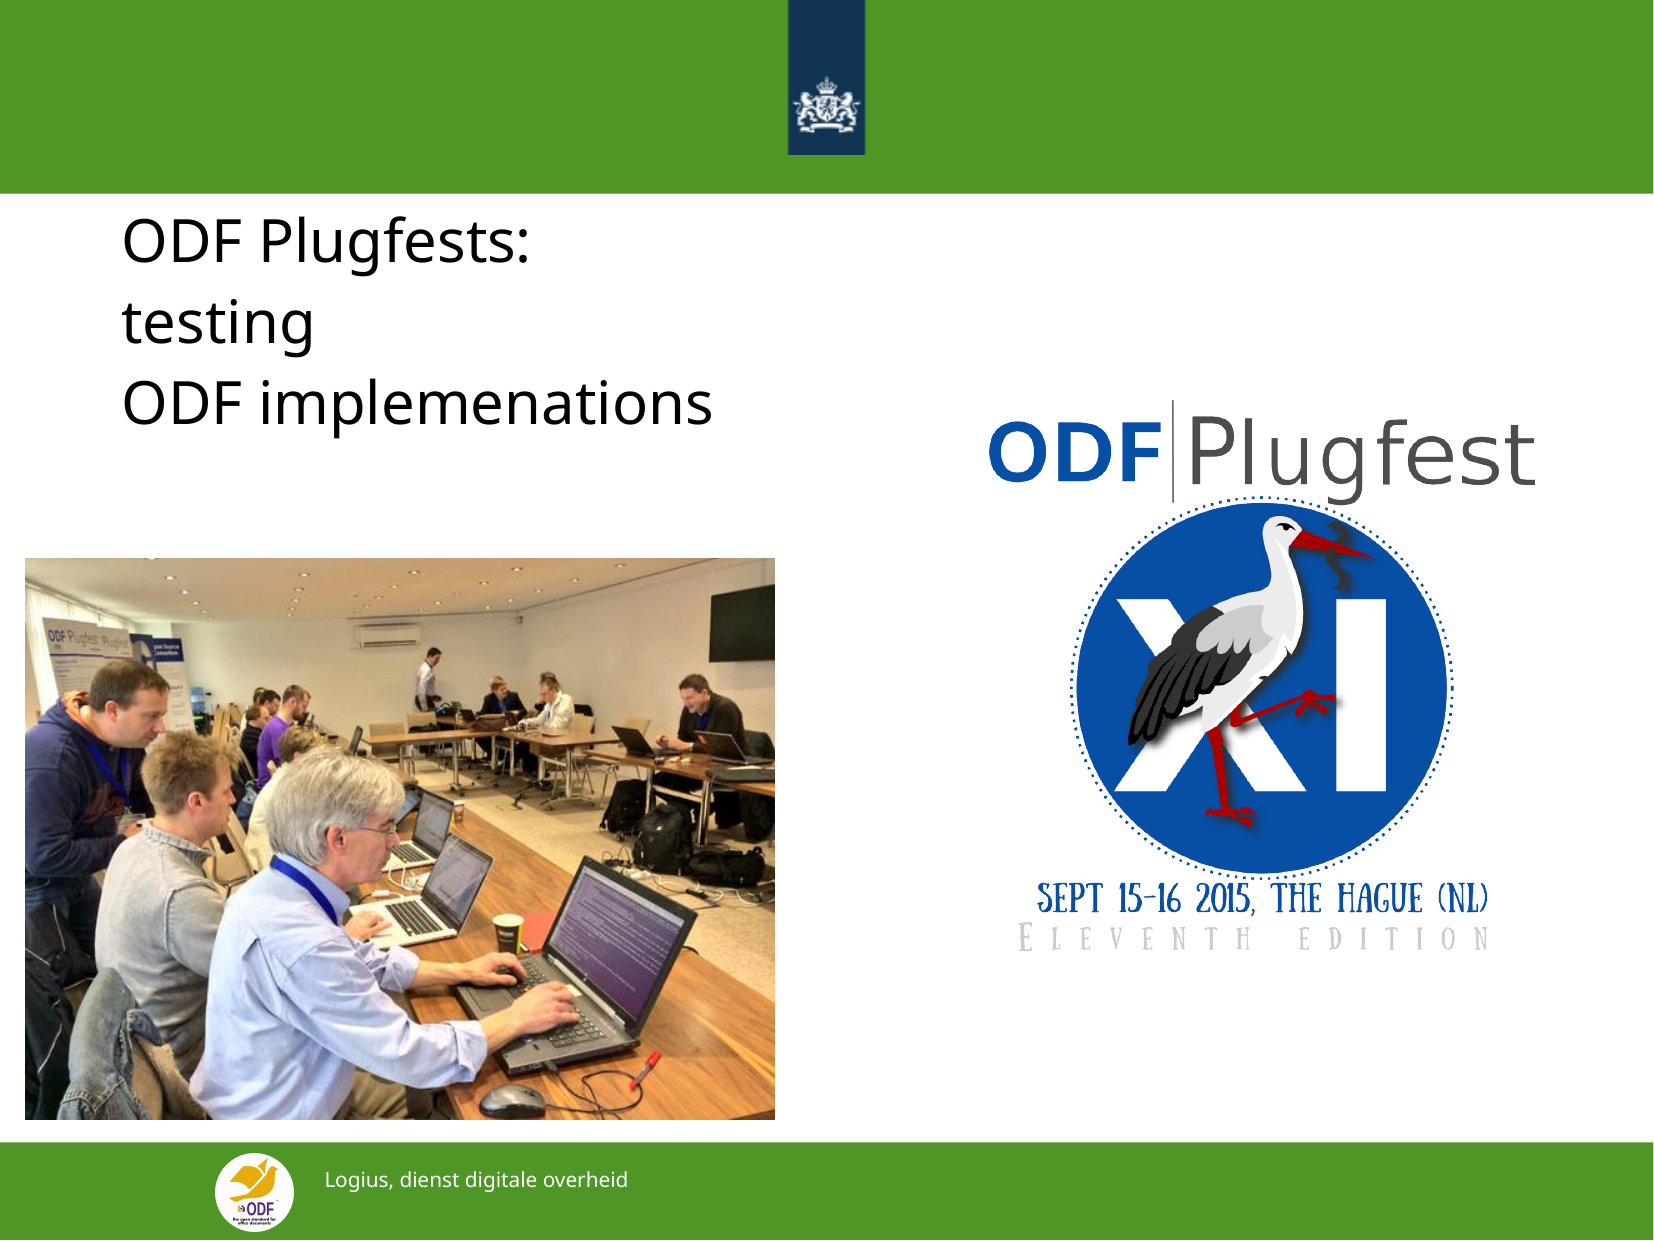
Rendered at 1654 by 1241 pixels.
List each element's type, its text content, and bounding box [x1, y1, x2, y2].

picture [25, 558, 775, 1120]
title ODF Plugfests: testing ODF implemenations [86, 215, 749, 425]
picture [989, 399, 1535, 951]
picture [215, 1153, 294, 1232]
picture [0, 0, 1654, 155]
